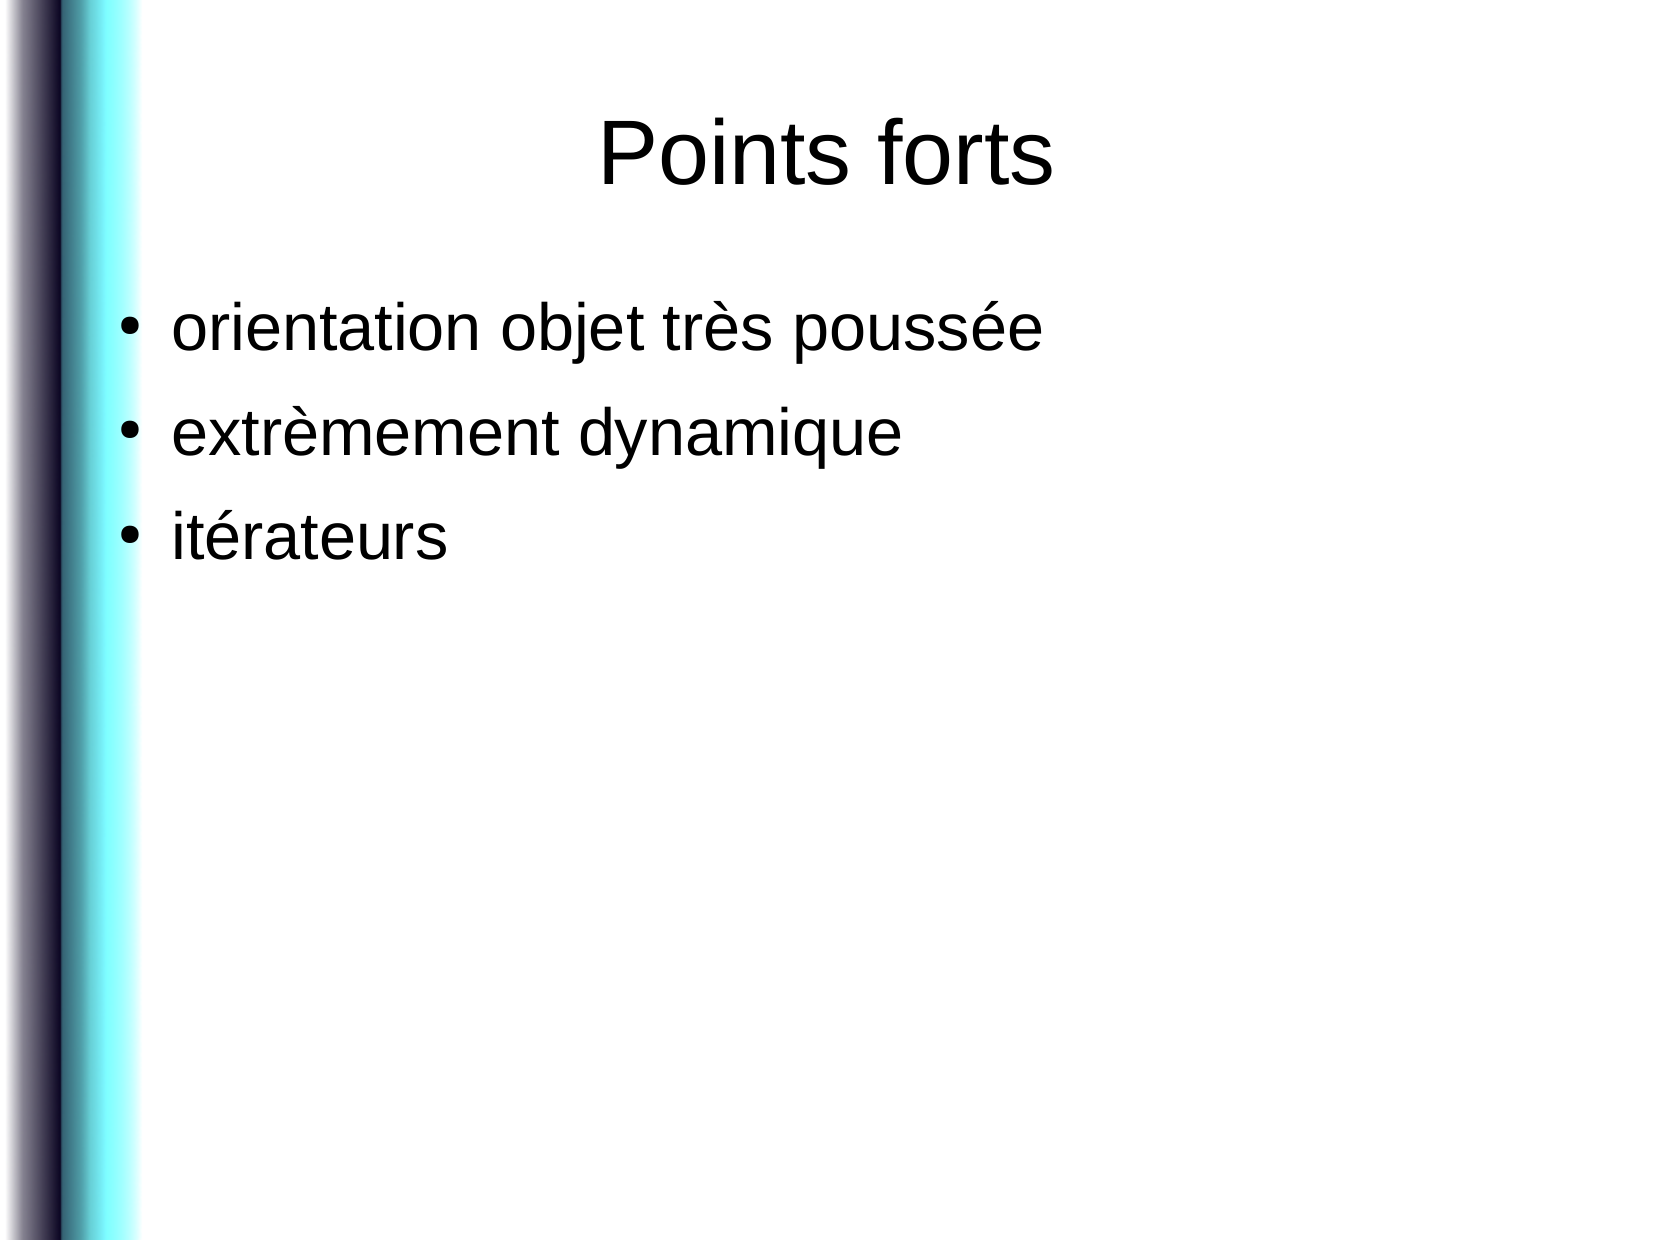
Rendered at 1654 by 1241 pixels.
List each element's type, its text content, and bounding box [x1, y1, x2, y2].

picture [0, 0, 1654, 1240]
title Points forts [82, 49, 1571, 257]
list orientation objet très poussée extrèmement dynamique itérateurs [82, 290, 1571, 1109]
